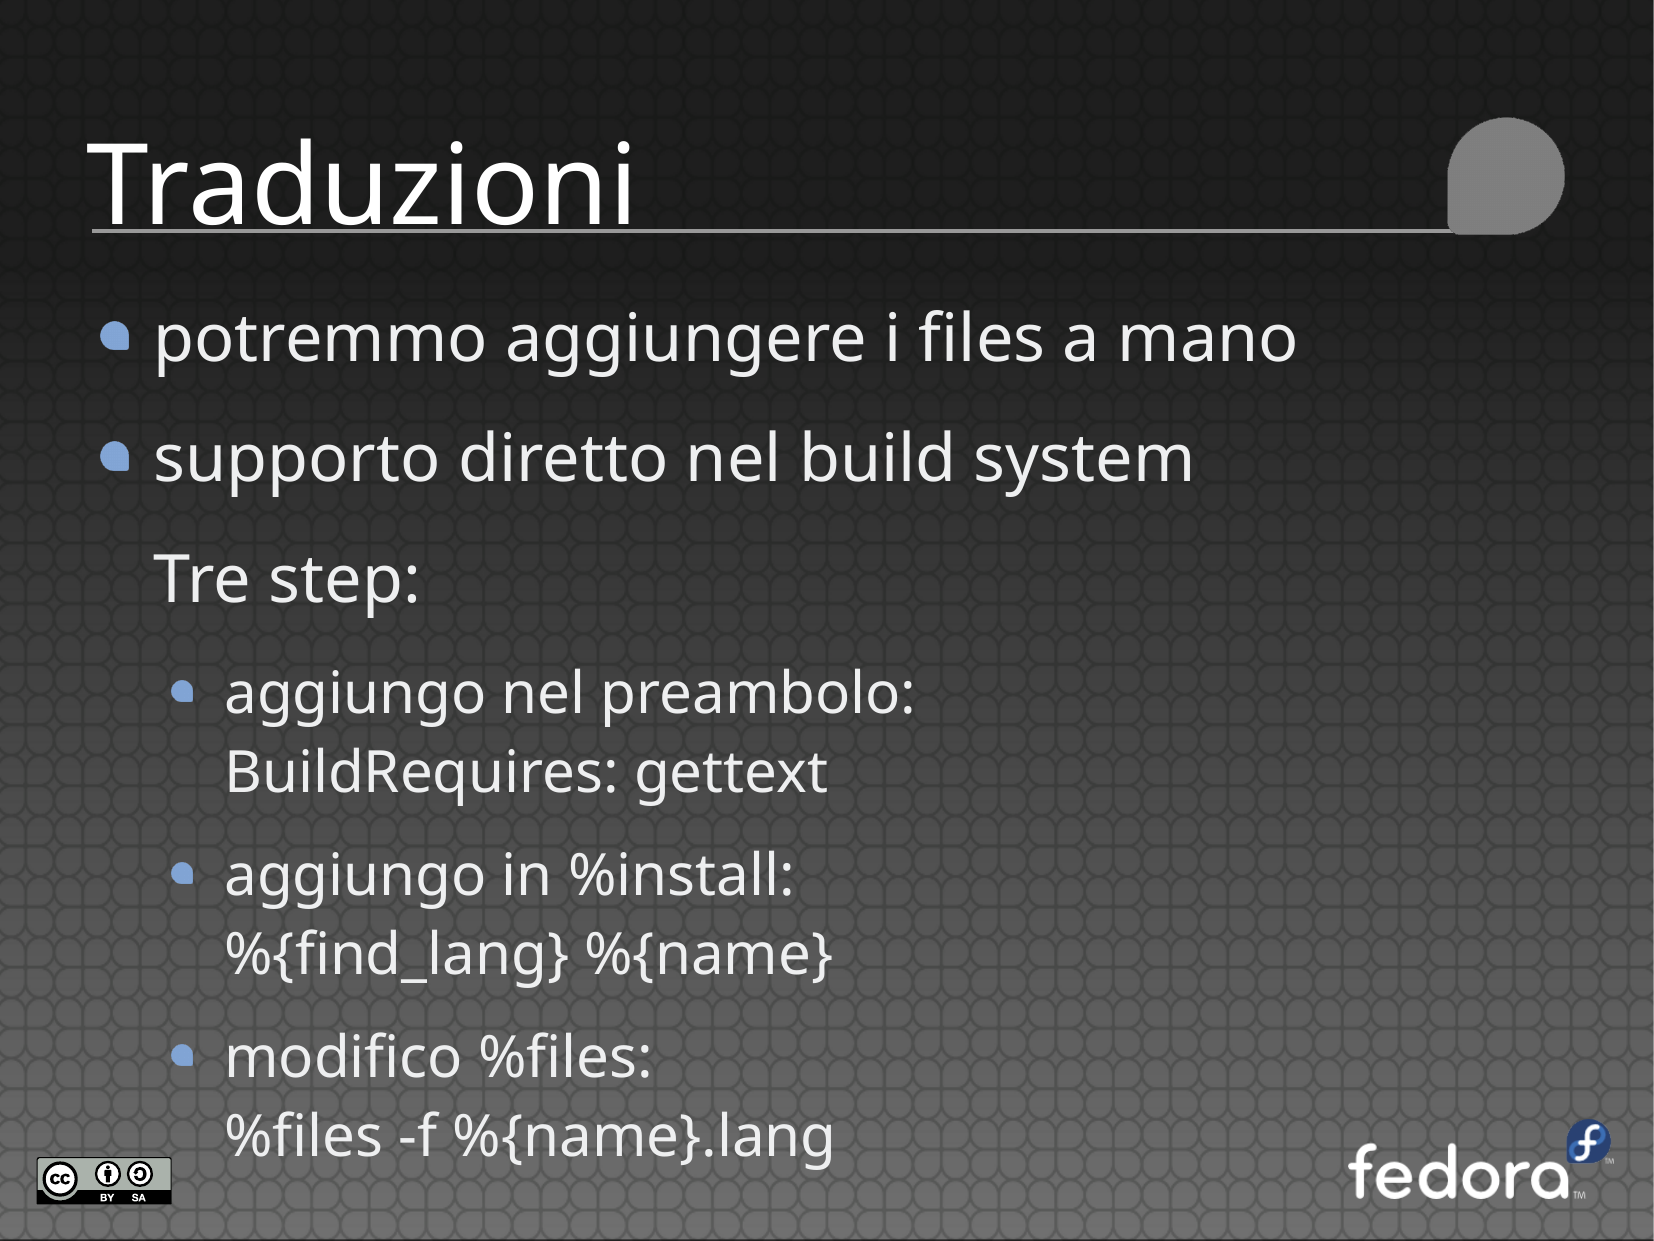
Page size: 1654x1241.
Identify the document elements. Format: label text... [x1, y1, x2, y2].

picture [0, 0, 1654, 1241]
title Traduzioni [86, 110, 1576, 251]
list potremmo aggiungere i files a mano supporto diretto nel build system Tre step: aggiungo nel preambolo: BuildRequires: gettext aggiungo in %install: %{find_lang} %{name} modifico %files: %files -f %{name}.lang che ci fanno i file sotto /usr/share/locale ? [82, 290, 1571, 1241]
